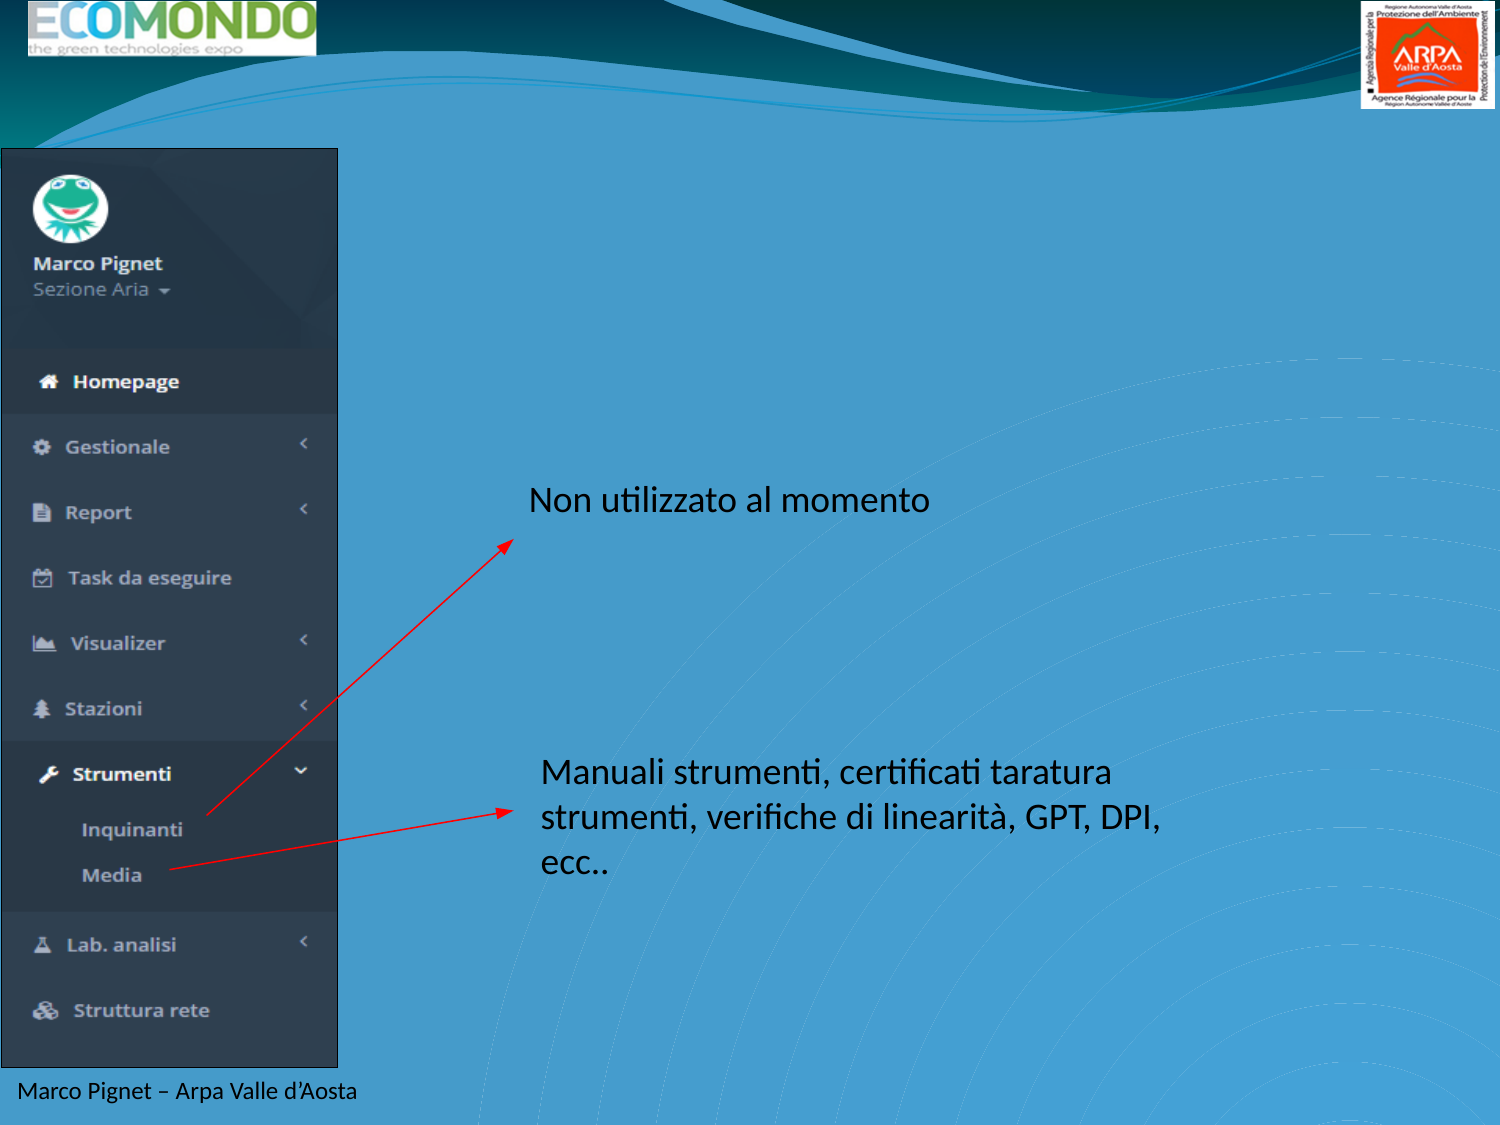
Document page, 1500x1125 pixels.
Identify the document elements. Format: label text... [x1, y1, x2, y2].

picture [2, 149, 337, 1066]
text_box Non utilizzato al momento [513, 468, 1282, 529]
text_box Marco Pignet – Arpa Valle d’Aosta [2, 1066, 762, 1113]
picture [65, 138, 80, 143]
text_box Manuali strumenti, certificati taratura strumenti, verifiche di linearità, GPT, DPI, ecc.. [525, 739, 1235, 892]
picture [28, 0, 1495, 109]
picture [113, 125, 133, 131]
